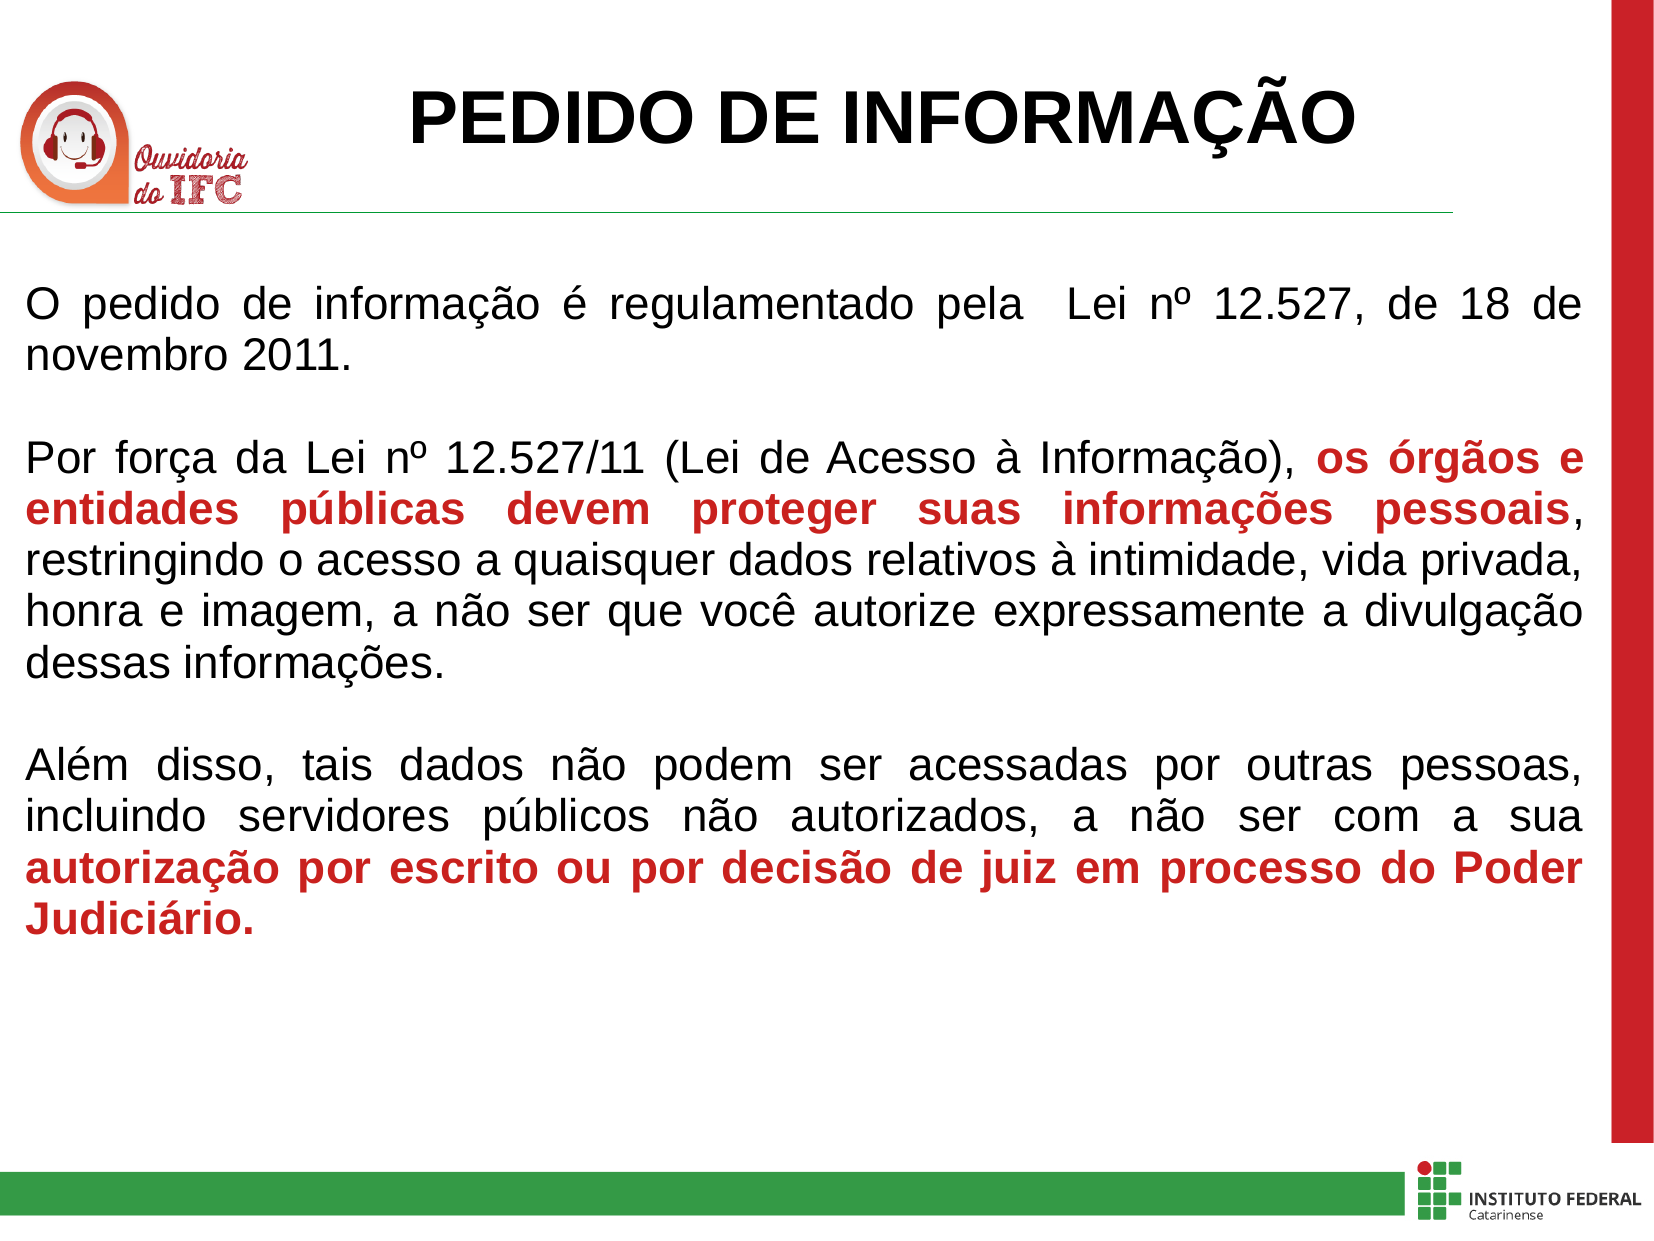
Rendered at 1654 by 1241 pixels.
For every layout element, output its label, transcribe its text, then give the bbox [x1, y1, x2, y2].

subtitle O pedido de informação é regulamentado pela Lei nº 12.527, de 18 de novembro 2011. Por força da Lei nº 12.527/11 (Lei de Acesso à Informação), os órgãos e entidades públicas devem proteger suas informações pessoais, restringindo o acesso a quaisquer dados relativos à intimidade, vida privada, honra e imagem, a não ser que você autorize expressamente a divulgação dessas informações. Além disso, tais dados não podem ser acessadas por outras pessoas, incluindo servidores públicos não autorizados, a não ser com a sua autorização por escrito ou por decisão de juiz em processo do Poder Judiciário. [25, 201, 1585, 1241]
picture [0, 0, 1654, 1241]
title PEDIDO DE INFORMAÇÃO [35, 35, 1607, 201]
